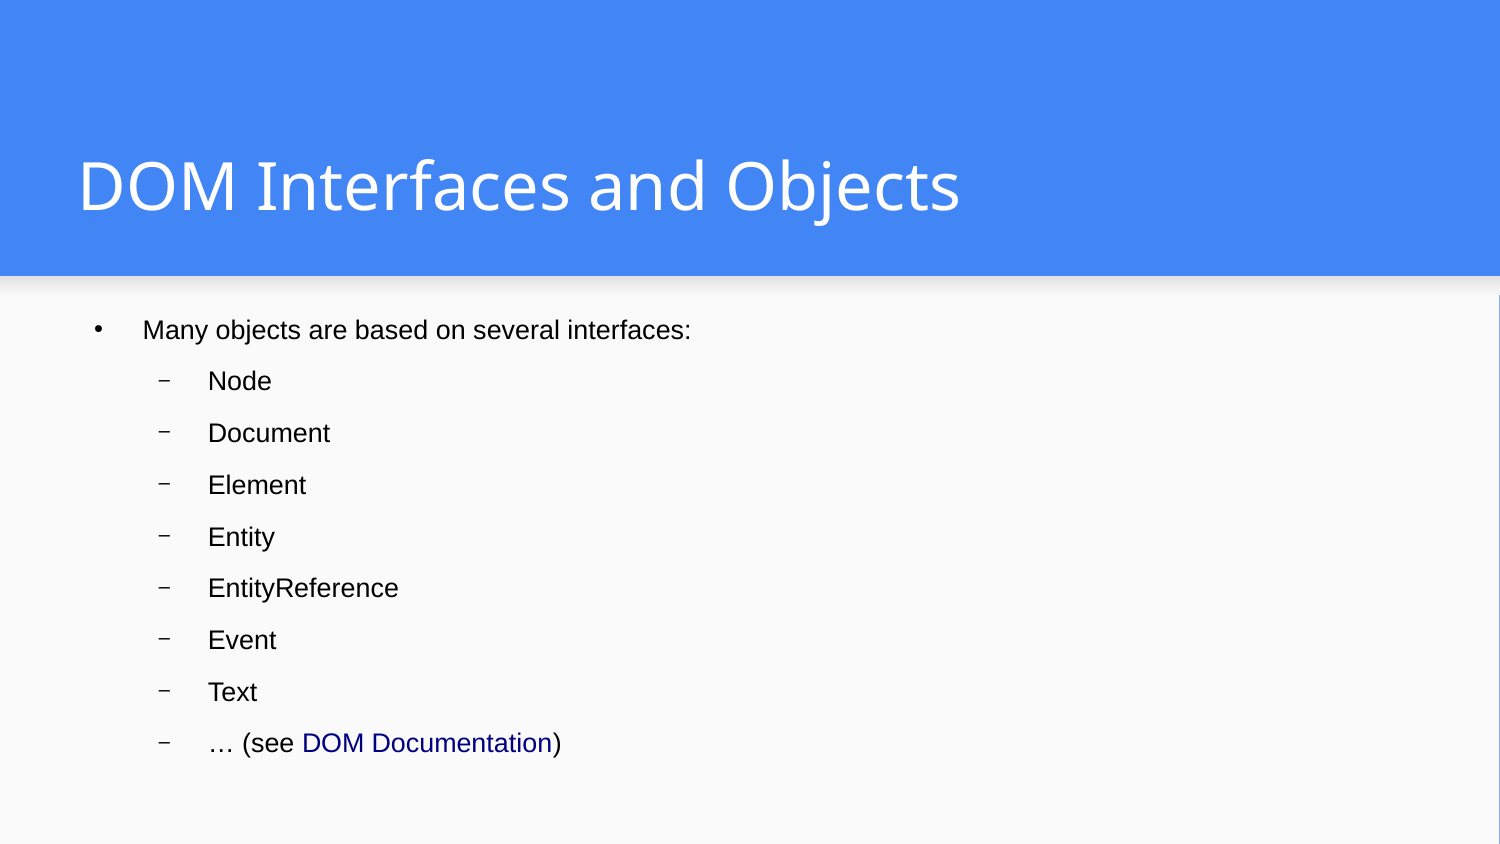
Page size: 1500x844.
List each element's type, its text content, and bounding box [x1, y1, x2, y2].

list Many objects are based on several interfaces: Node Document Element Entity EntityReference Event Text … (see DOM Documentation) [77, 314, 1427, 760]
title DOM Interfaces and Objects [77, 121, 1427, 248]
